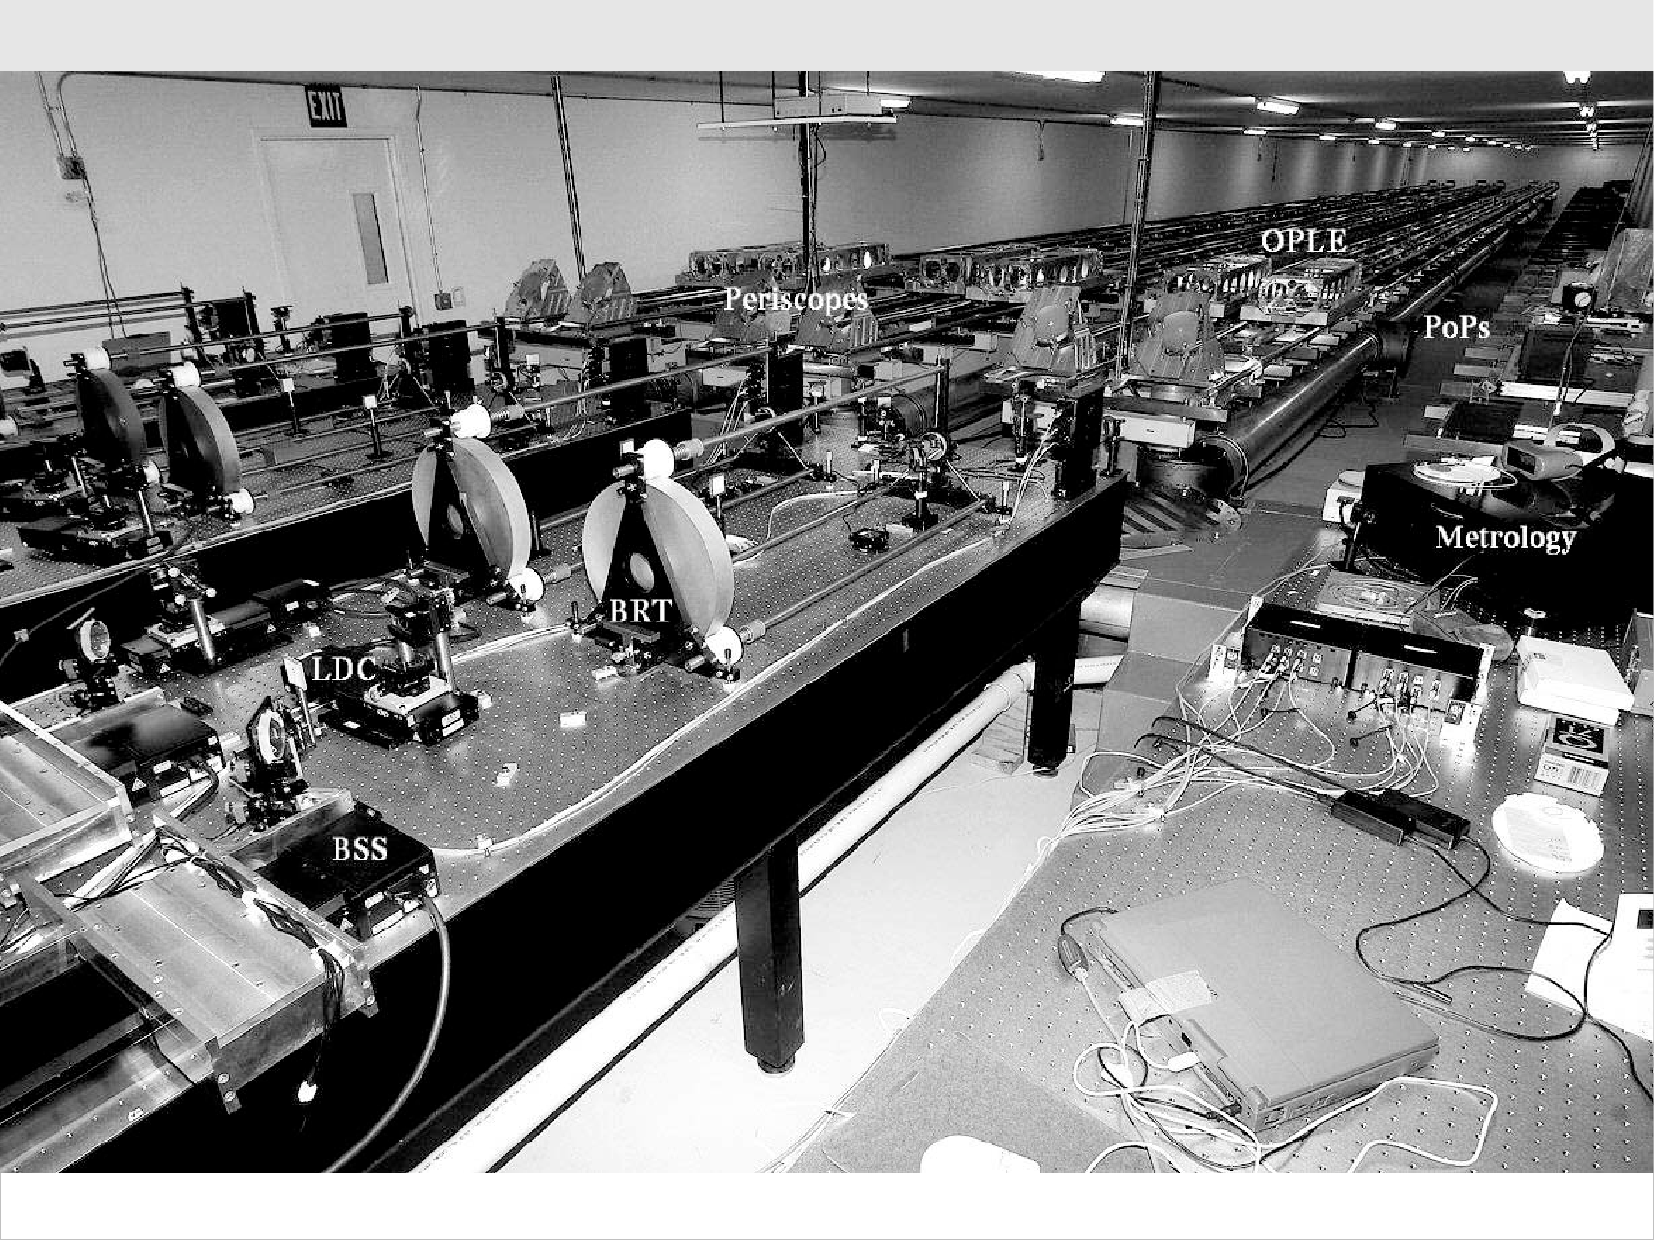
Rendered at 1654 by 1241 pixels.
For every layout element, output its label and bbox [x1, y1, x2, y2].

picture [0, 71, 1654, 1173]
